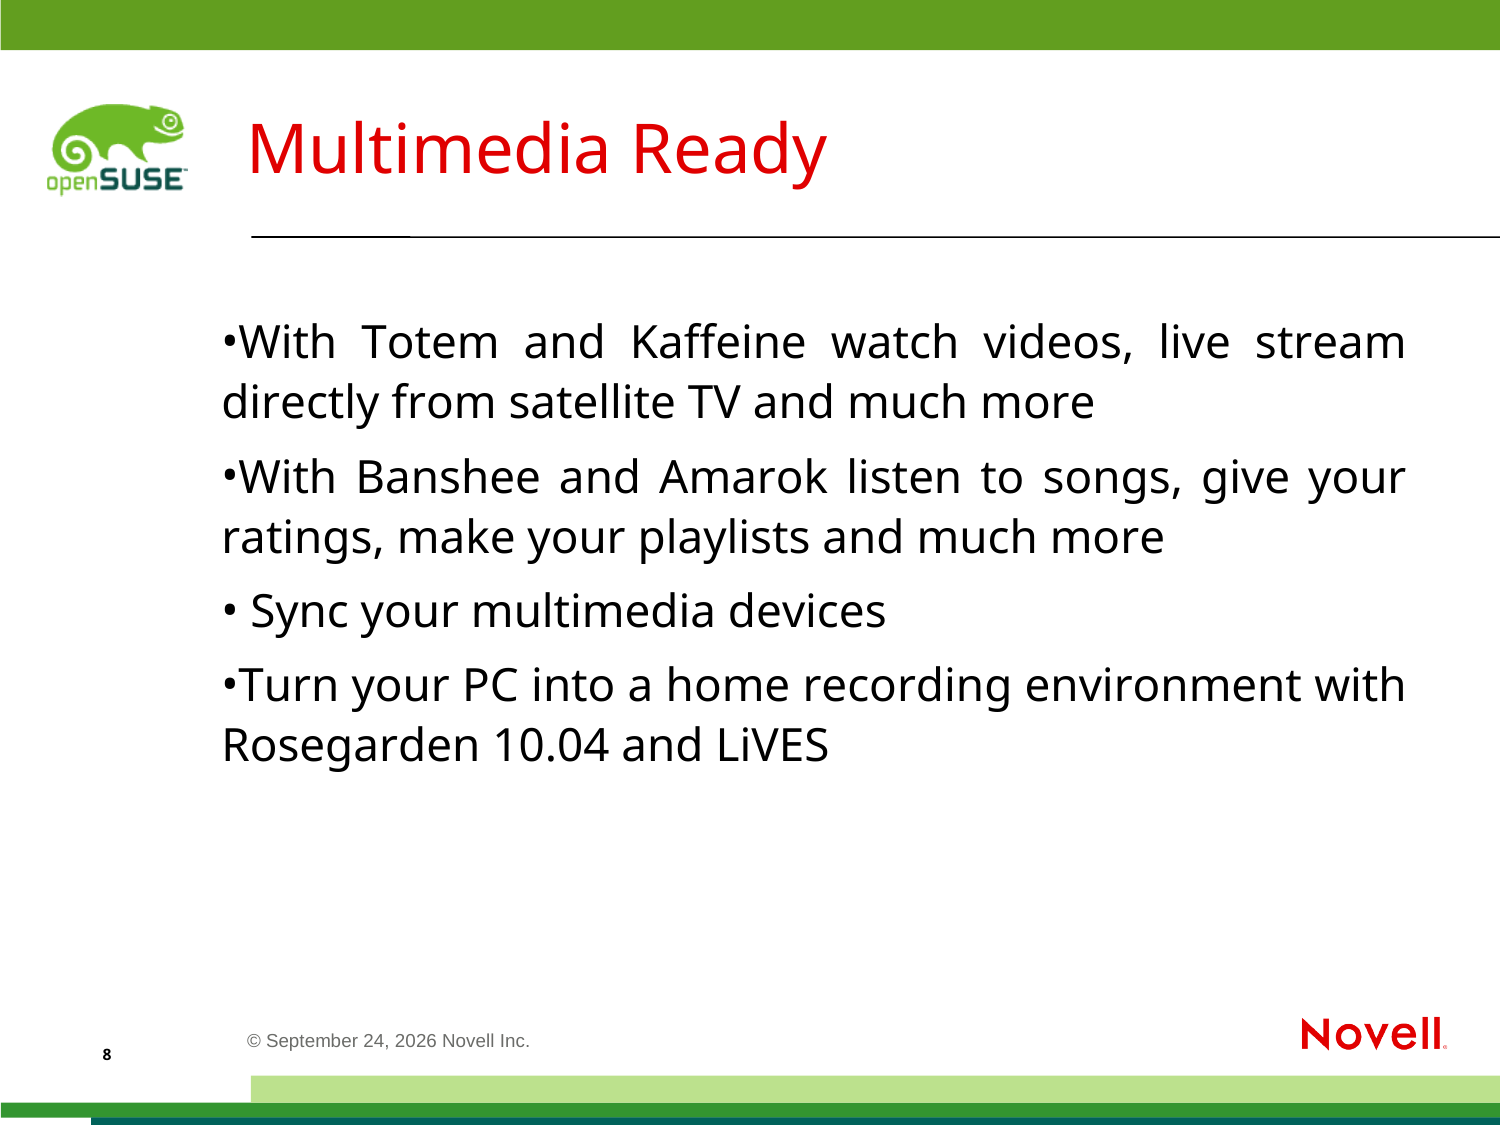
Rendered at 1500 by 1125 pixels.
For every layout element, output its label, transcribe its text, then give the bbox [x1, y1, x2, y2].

list With Totem and Kaffeine watch videos, live stream directly from satellite TV and much more With Banshee and Amarok listen to songs, give your ratings, make your playlists and much more Sync your multimedia devices Turn your PC into a home recording environment with Rosegarden 10.04 and LiVES [206, 303, 1423, 857]
title Multimedia Ready [246, 60, 1409, 239]
picture [1295, 1011, 1453, 1056]
picture [47, 104, 188, 197]
